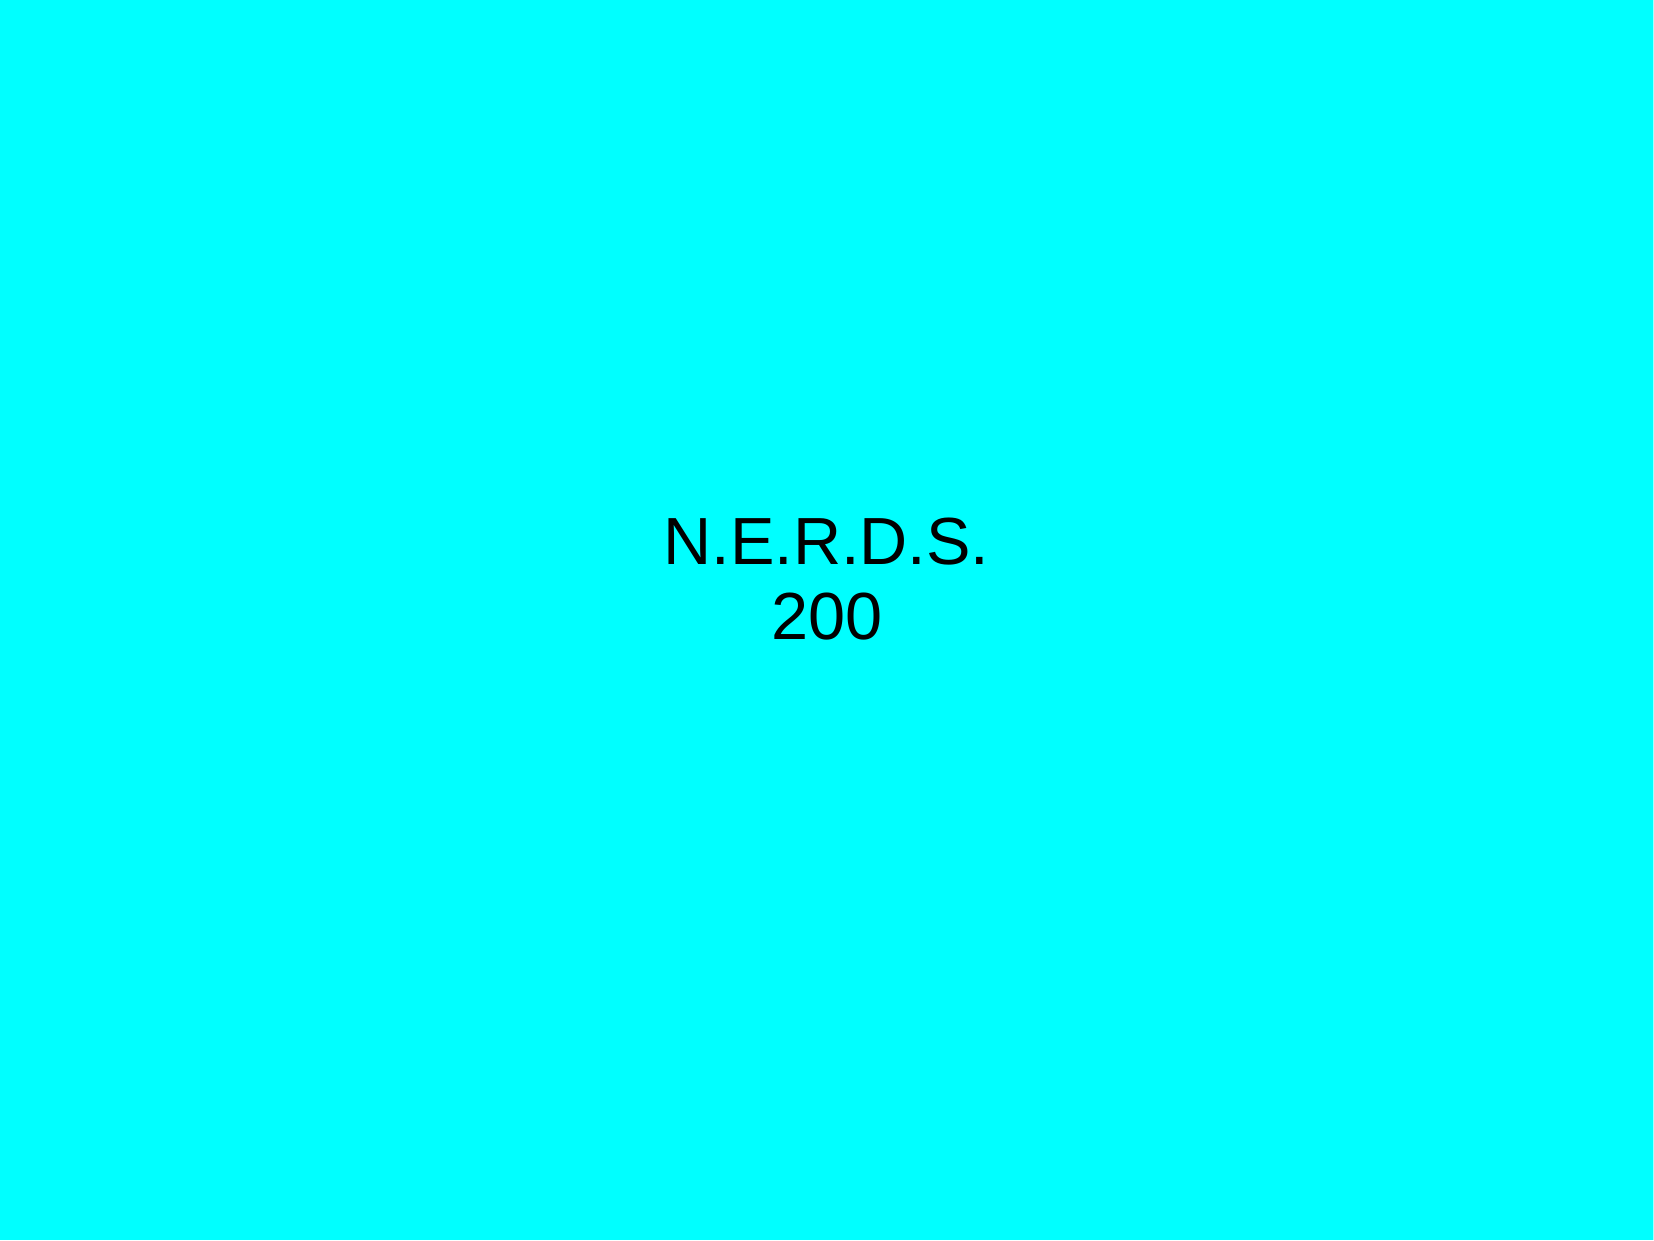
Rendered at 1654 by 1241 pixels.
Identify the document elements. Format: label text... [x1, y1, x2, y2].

subtitle N.E.R.D.S. 200 [82, 49, 1571, 1109]
